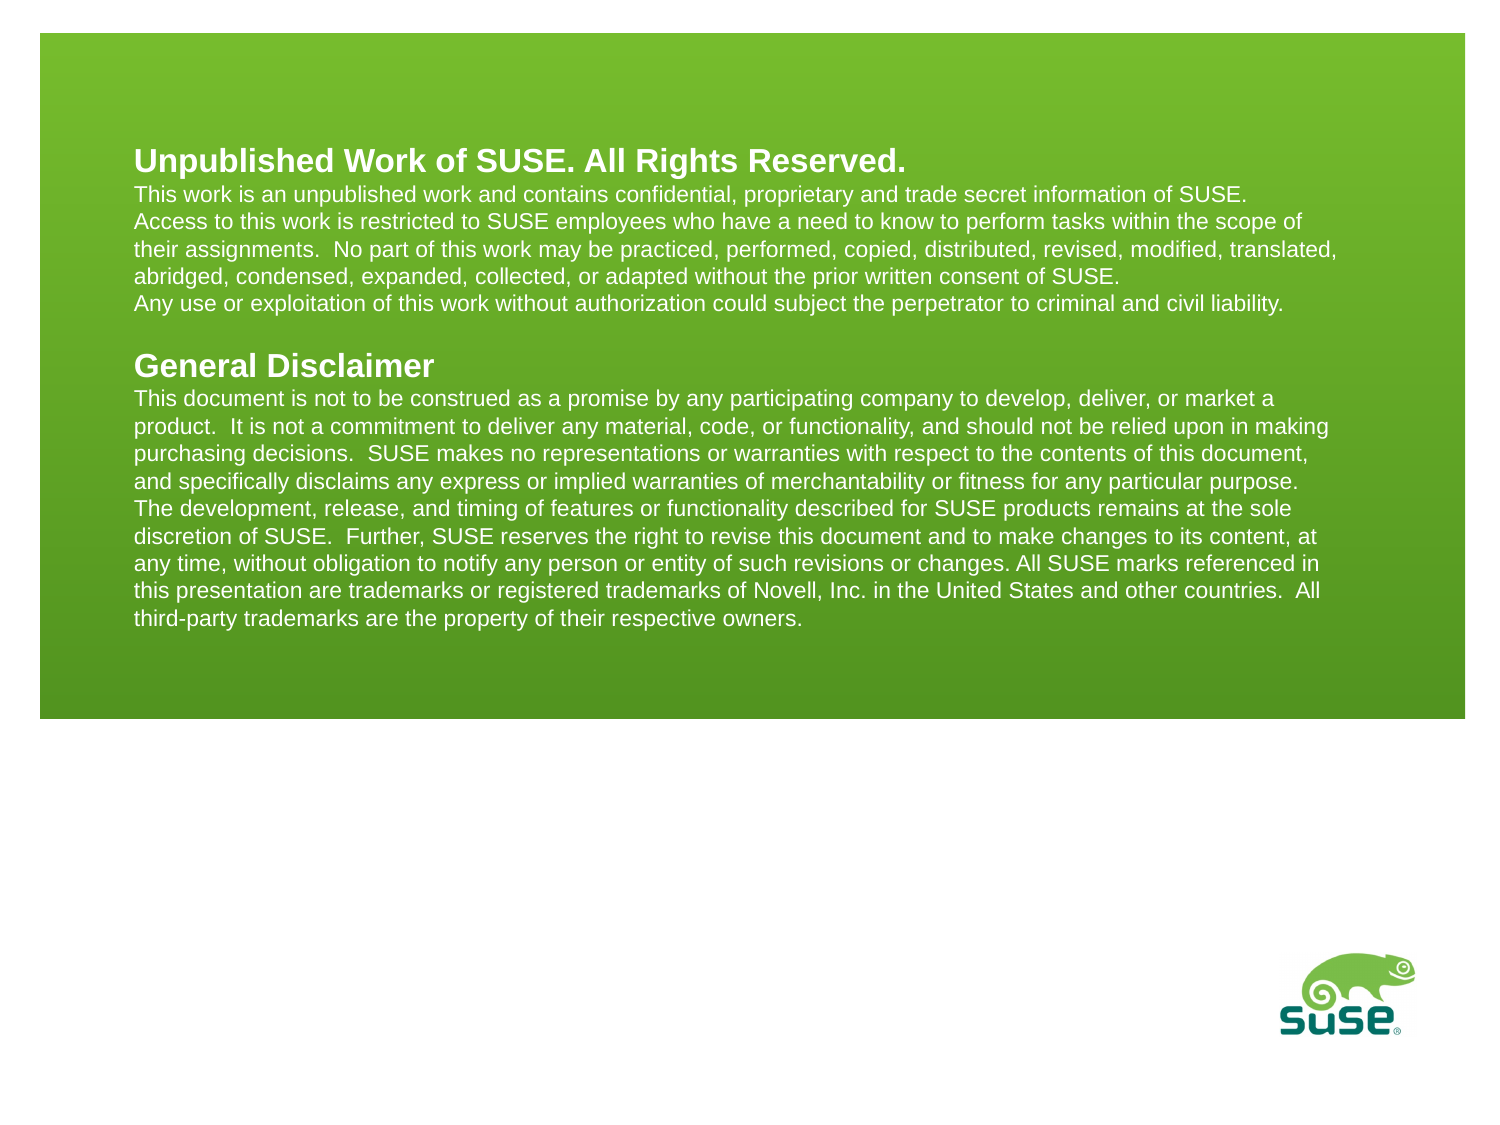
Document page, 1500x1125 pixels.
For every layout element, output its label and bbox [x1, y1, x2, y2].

picture [1279, 952, 1417, 1037]
